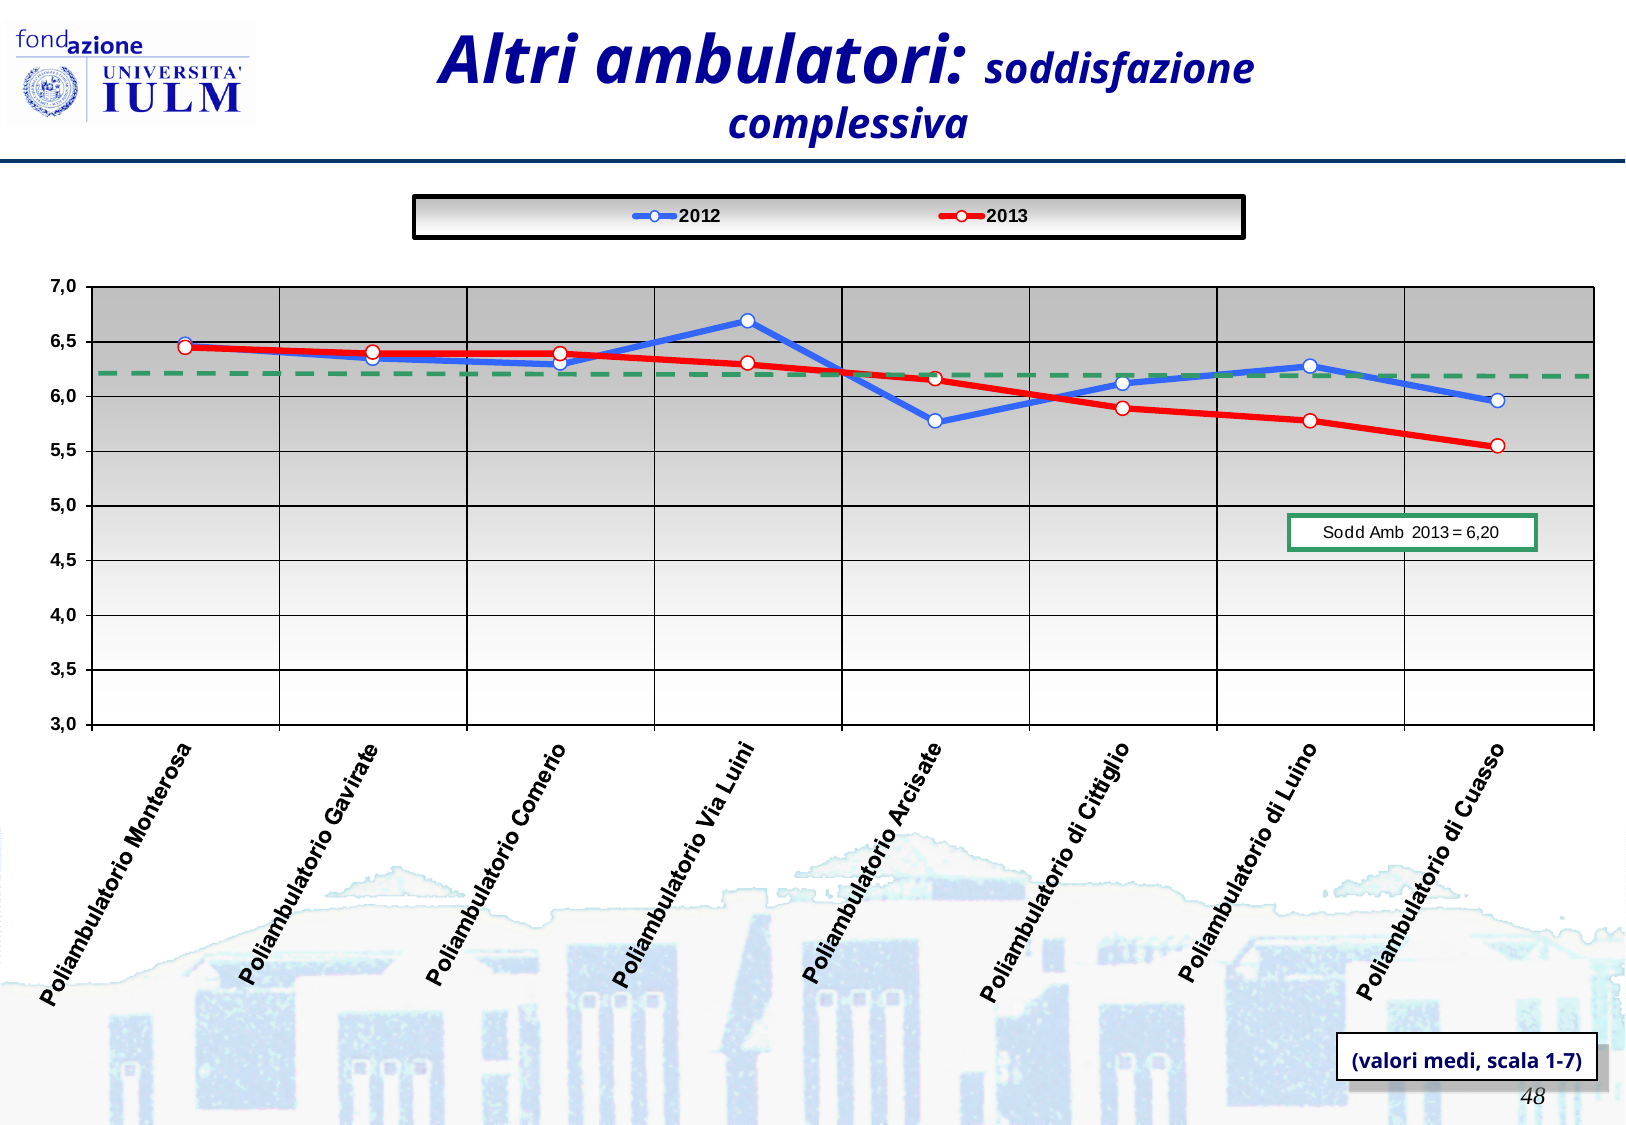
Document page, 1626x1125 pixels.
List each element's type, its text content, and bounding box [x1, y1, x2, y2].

text_box (valori medi, scala 1-7) [1337, 1032, 1597, 1081]
picture [5, 19, 256, 127]
text_box Altri ambulatori: soddisfazione complessiva [304, 18, 1392, 144]
picture [22, 148, 1597, 1125]
